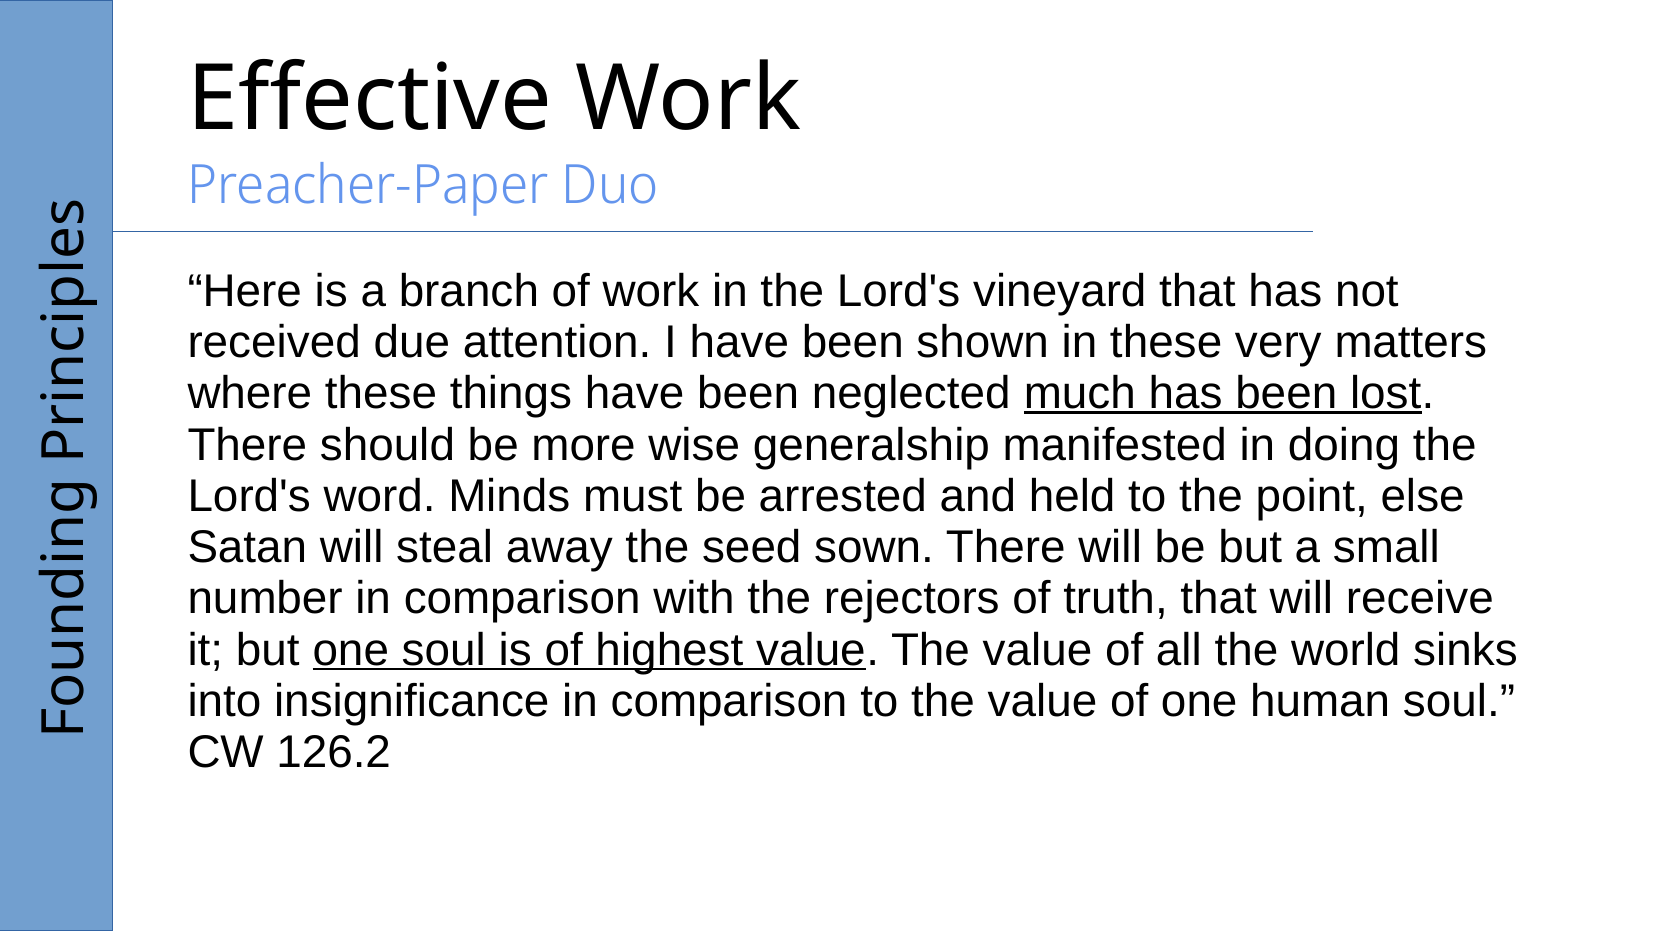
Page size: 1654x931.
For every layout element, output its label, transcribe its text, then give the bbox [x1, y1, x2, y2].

text_box [0, 0, 113, 931]
title Preacher-Paper Duo [187, 154, 1571, 239]
title Effective Work [187, 33, 1571, 154]
subtitle “Here is a branch of work in the Lord's vineyard that has not received due attention. I have been shown in these very matters where these things have been neglected much has been lost. There should be more wise generalship manifested in doing the Lord's word. Minds must be arrested and held to the point, else Satan will steal away the seed sown. There will be but a small number in comparison with the rejectors of truth, that will receive it; but one soul is of highest value. The value of all the world sinks into insignificance in comparison to the value of one human soul.” CW 126.2 [187, 264, 1538, 778]
text_box Founding Principles [13, 37, 105, 901]
